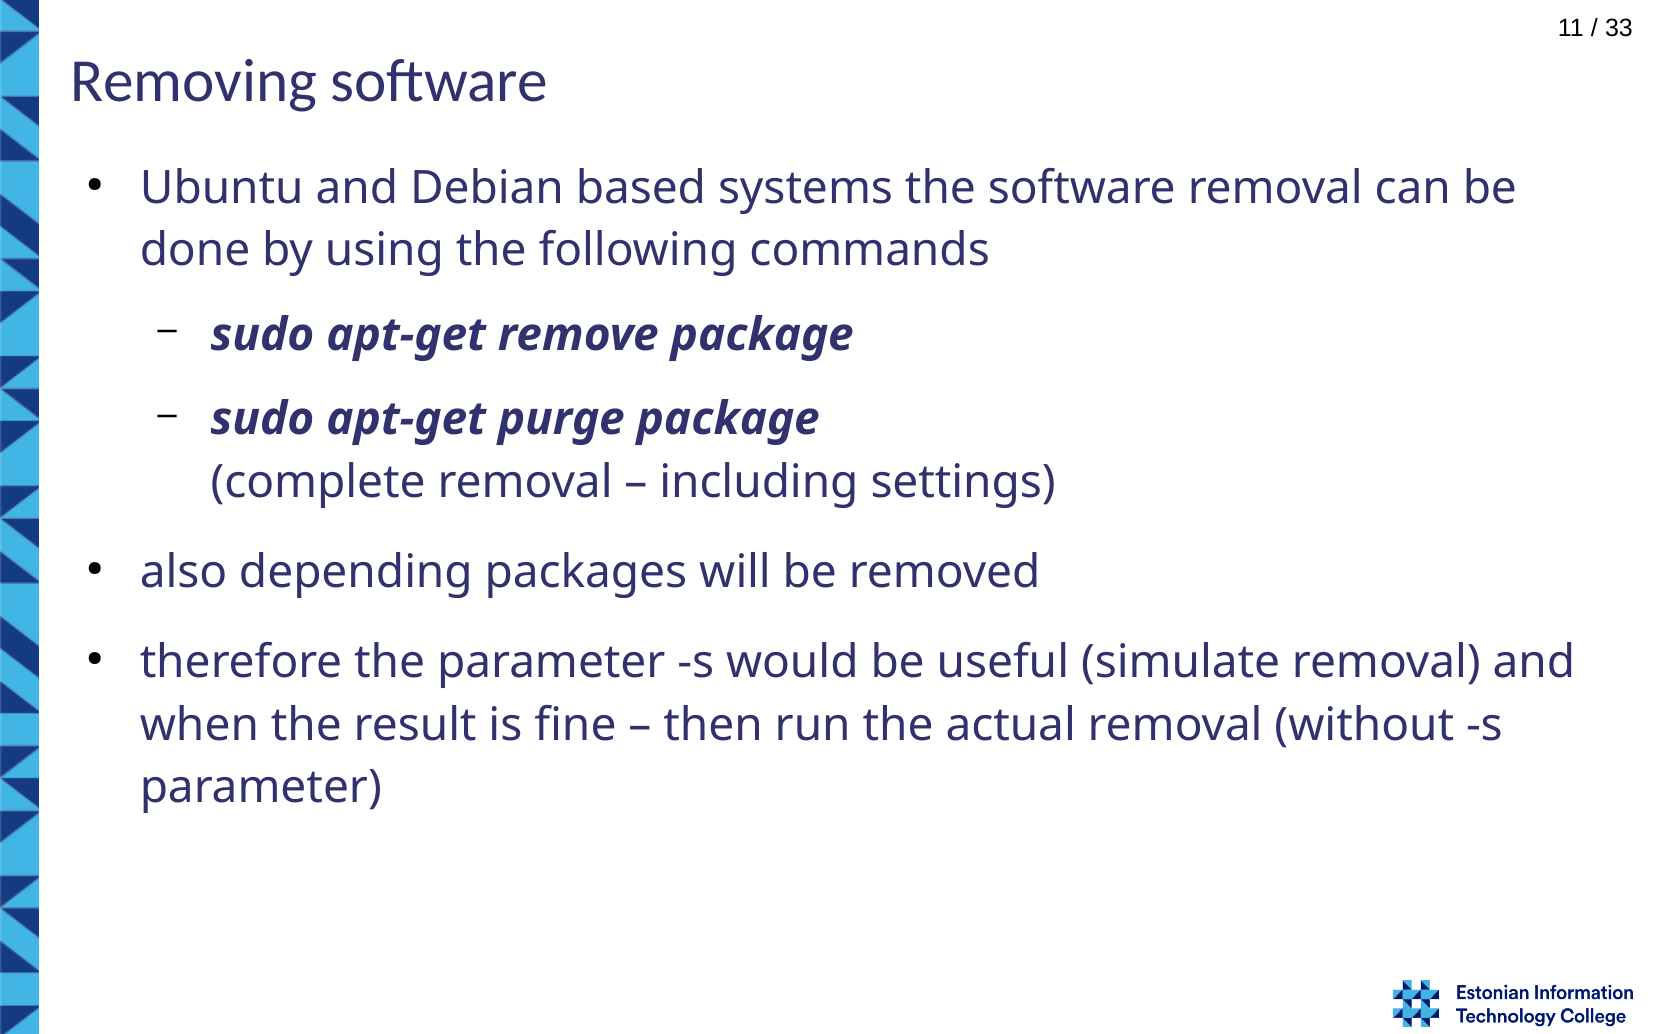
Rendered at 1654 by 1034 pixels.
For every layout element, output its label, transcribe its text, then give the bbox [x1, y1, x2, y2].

picture [1393, 980, 1633, 1027]
title Removing software [70, 41, 1630, 130]
list Ubuntu and Debian based systems the software removal can be done by using the following commands sudo apt-get remove package sudo apt-get purge package (complete removal – including settings) also depending packages will be removed therefore the parameter -s would be useful (simulate removal) and when the result is fine – then run the actual removal (without -s parameter) [68, 153, 1630, 957]
